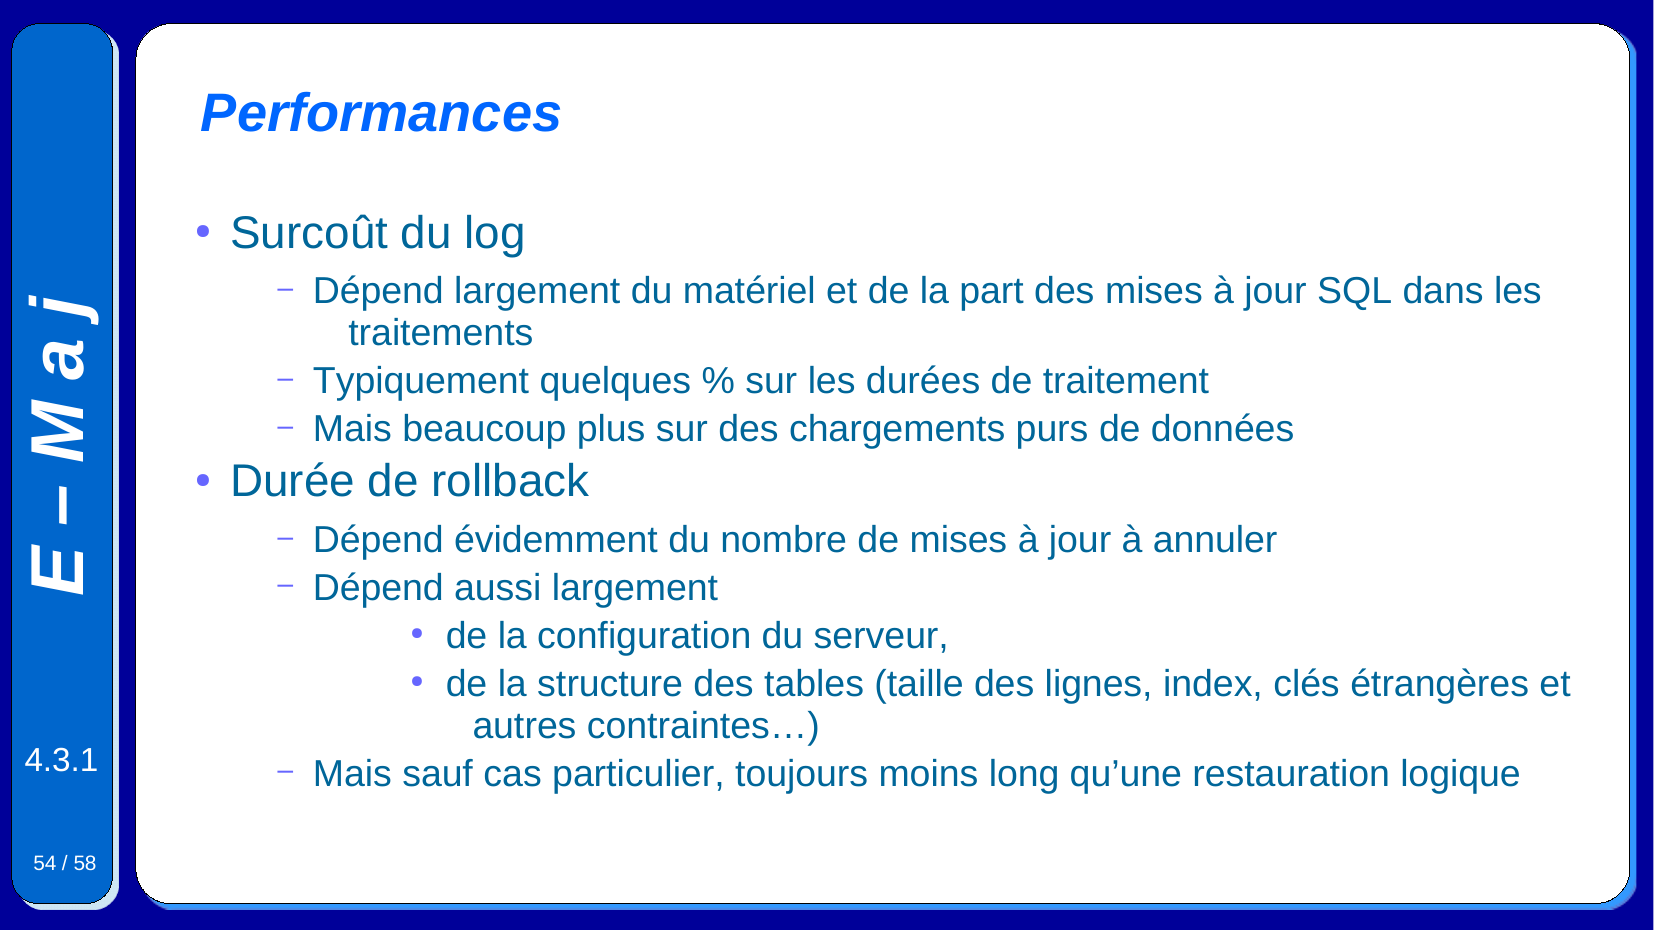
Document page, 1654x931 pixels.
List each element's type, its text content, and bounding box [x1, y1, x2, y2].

list Surcoût du log Dépend largement du matériel et de la part des mises à jour SQL dans les traitements Typiquement quelques % sur les durées de traitement Mais beaucoup plus sur des chargements purs de données Durée de rollback Dépend évidemment du nombre de mises à jour à annuler Dépend aussi largement de la configuration du serveur, de la structure des tables (taille des lignes, index, clés étrangères et autres contraintes…) Mais sauf cas particulier, toujours moins long qu’une restauration logique [177, 206, 1587, 827]
title Performances [200, 34, 1575, 191]
